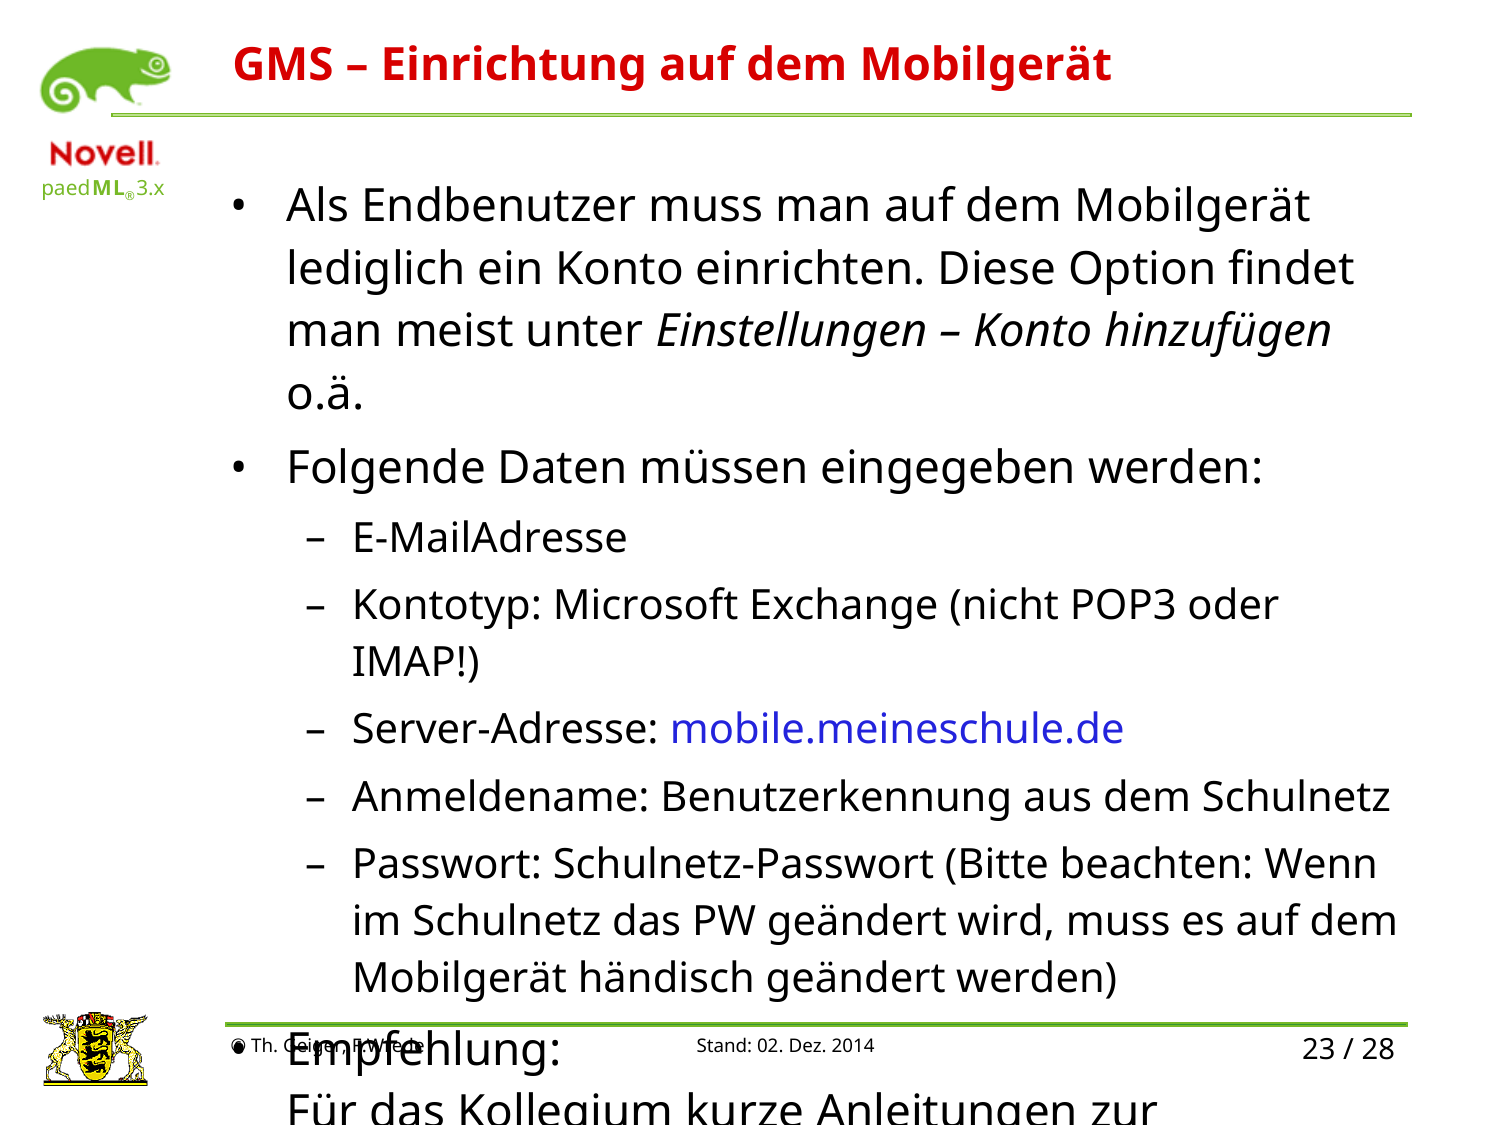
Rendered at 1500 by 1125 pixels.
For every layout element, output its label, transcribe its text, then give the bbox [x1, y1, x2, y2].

list Als Endbenutzer muss man auf dem Mobilgerät lediglich ein Konto einrichten. Diese Option findet man meist unter Einstellungen – Konto hinzufügen o.ä. Folgende Daten müssen eingegeben werden: E-MailAdresse Kontotyp: Microsoft Exchange (nicht POP3 oder IMAP!) Server-Adresse: mobile.meineschule.de Anmeldename: Benutzerkennung aus dem Schulnetz Passwort: Schulnetz-Passwort (Bitte beachten: Wenn im Schulnetz das PW geändert wird, muss es auf dem Mobilgerät händisch geändert werden) Empfehlung: Für das Kollegium kurze Anleitungen zur Einrichtung auf den verschiedenen Systemen erstellen! [230, 172, 1418, 1042]
title GMS – Einrichtung auf dem Mobilgerät [232, 0, 1388, 126]
picture [41, 1011, 148, 1088]
picture [26, 30, 184, 188]
